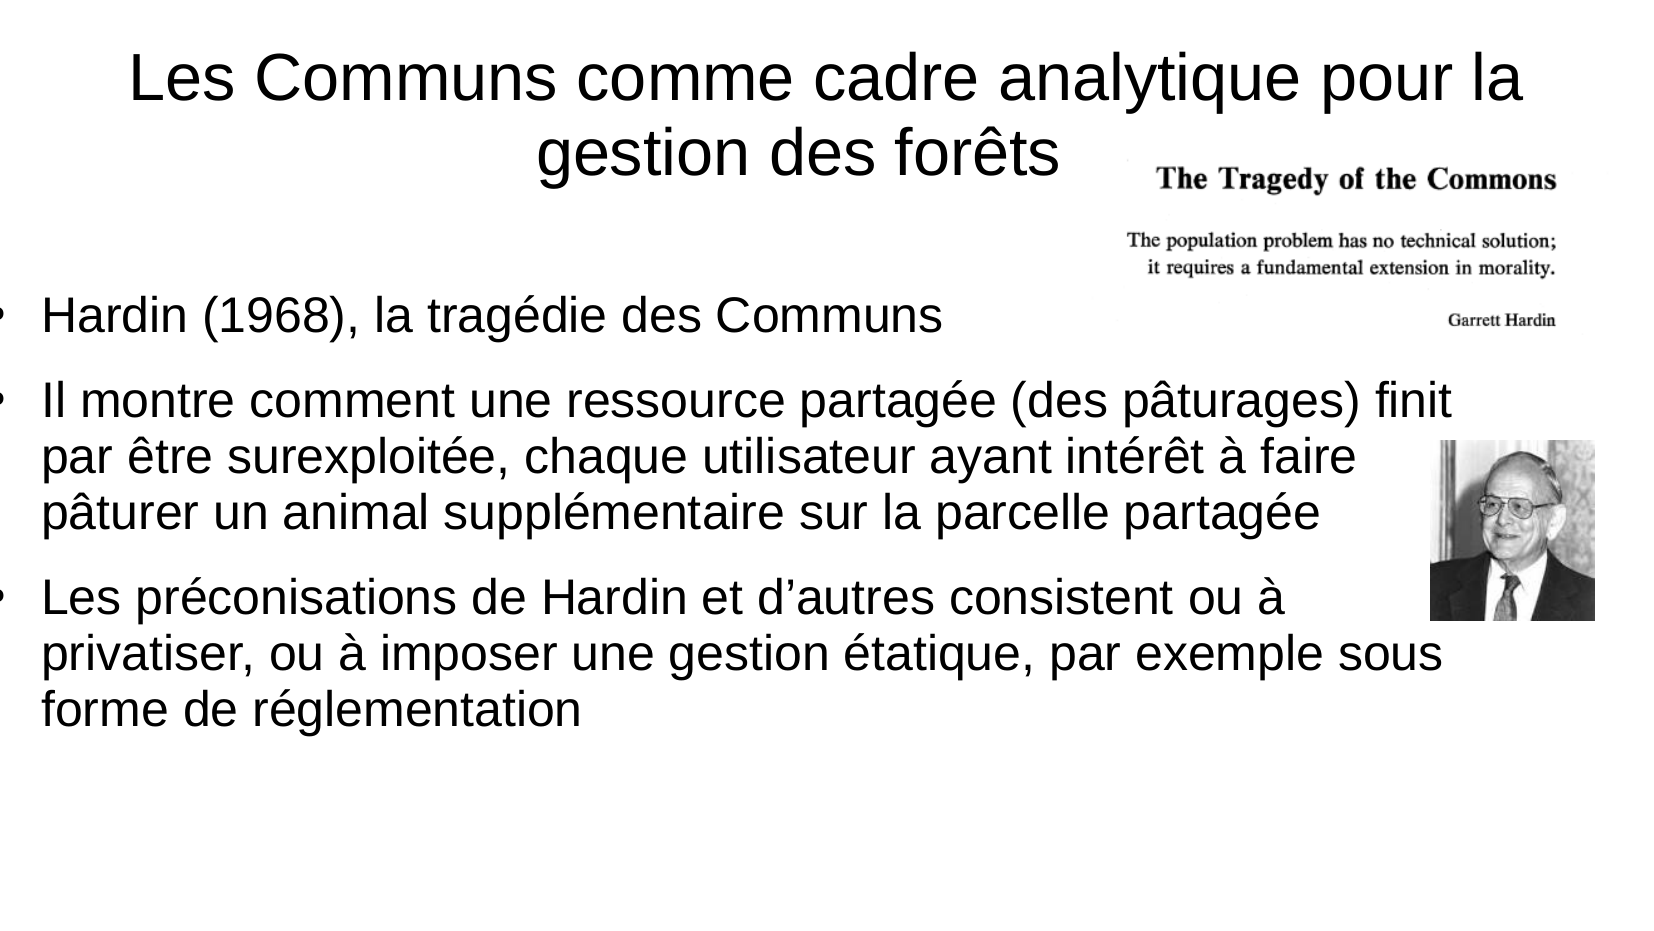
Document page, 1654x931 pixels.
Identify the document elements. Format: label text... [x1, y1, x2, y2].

picture [1430, 440, 1595, 621]
list Hardin (1968), la tragédie des Communs Il montre comment une ressource partagée (des pâturages) finit par être surexploitée, chaque utilisateur ayant intérêt à faire pâturer un animal supplémentaire sur la parcelle partagée Les préconisations de Hardin et d’autres consistent ou à privatiser, ou à imposer une gestion étatique, par exemple sous forme de réglementation [0, 287, 1459, 827]
title Les Communs comme cadre analytique pour la gestion des forêts ? [82, 37, 1571, 193]
picture [1062, 120, 1612, 355]
